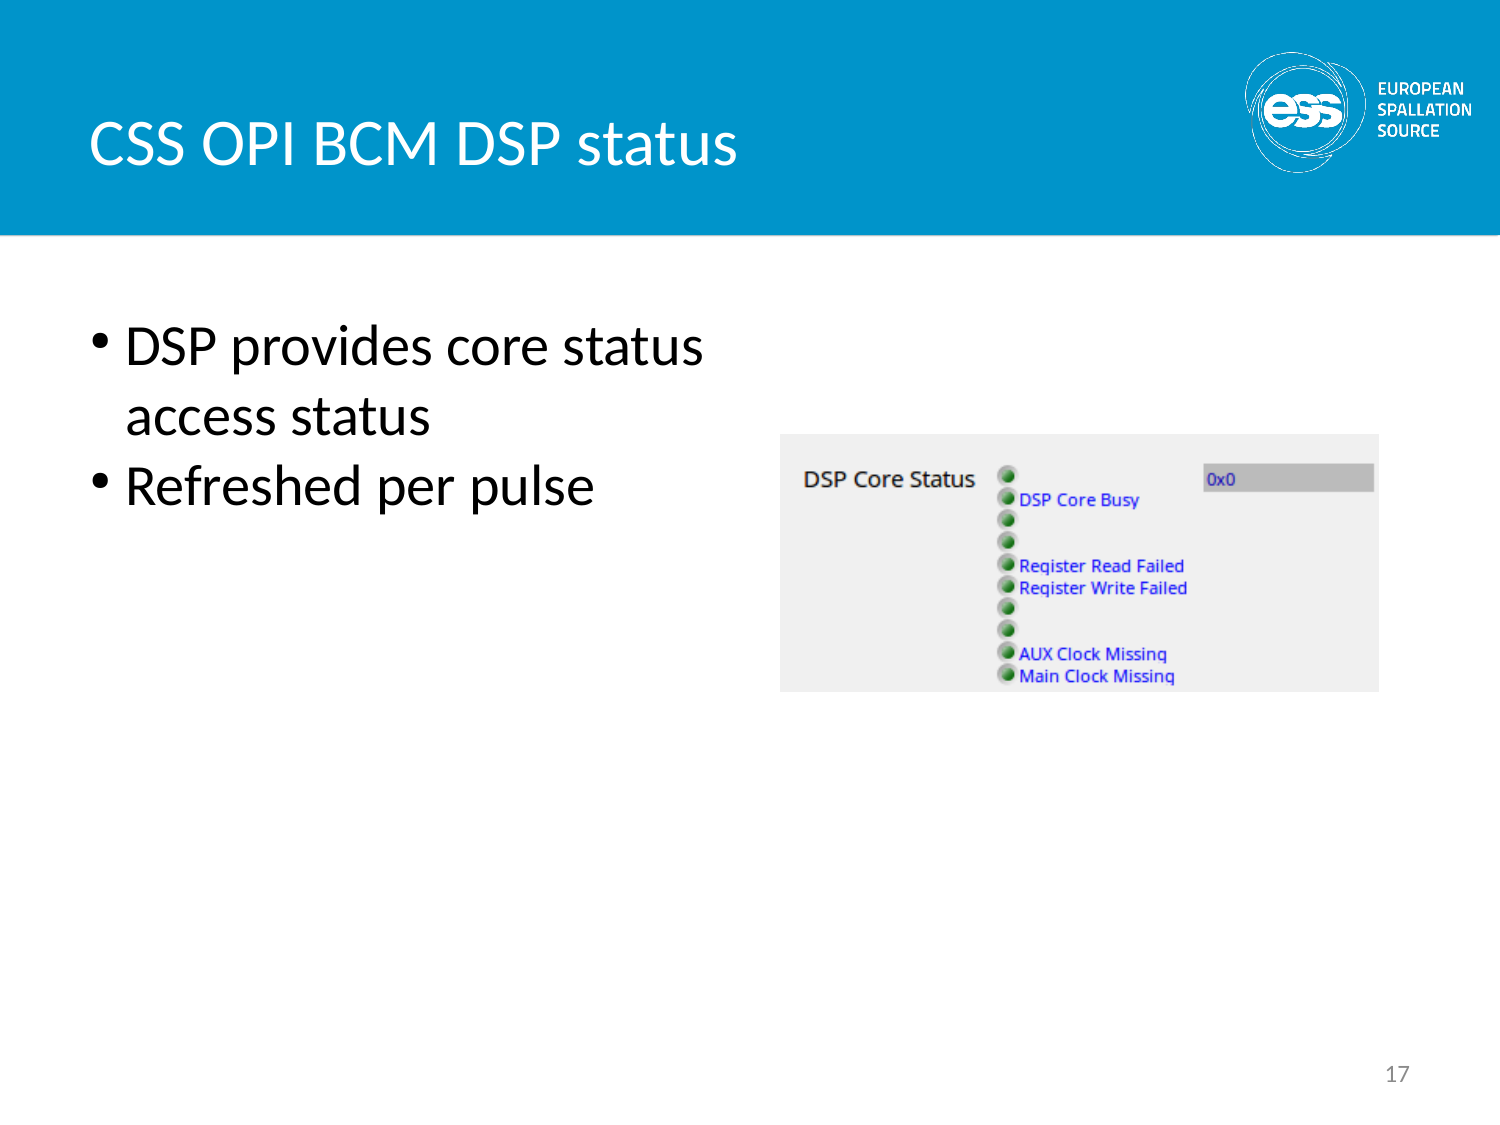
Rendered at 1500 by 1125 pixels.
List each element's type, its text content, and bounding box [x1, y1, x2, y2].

picture [1398, 109, 1406, 115]
picture [1400, 83, 1407, 94]
picture [1443, 86, 1450, 93]
text_box <number> [1074, 1042, 1425, 1103]
picture [780, 434, 1379, 692]
picture [1436, 104, 1444, 115]
picture [1432, 125, 1438, 136]
picture [1423, 83, 1430, 94]
picture [1264, 94, 1342, 127]
picture [1418, 104, 1423, 115]
text_box DSP provides core status access status Refreshed per pulse [75, 254, 721, 1081]
picture [1389, 104, 1393, 115]
picture [1409, 104, 1415, 115]
picture [1422, 125, 1428, 134]
picture [1379, 83, 1385, 94]
text_box CSS OPI BCM DSP status [75, 45, 1246, 233]
picture [1454, 83, 1458, 94]
